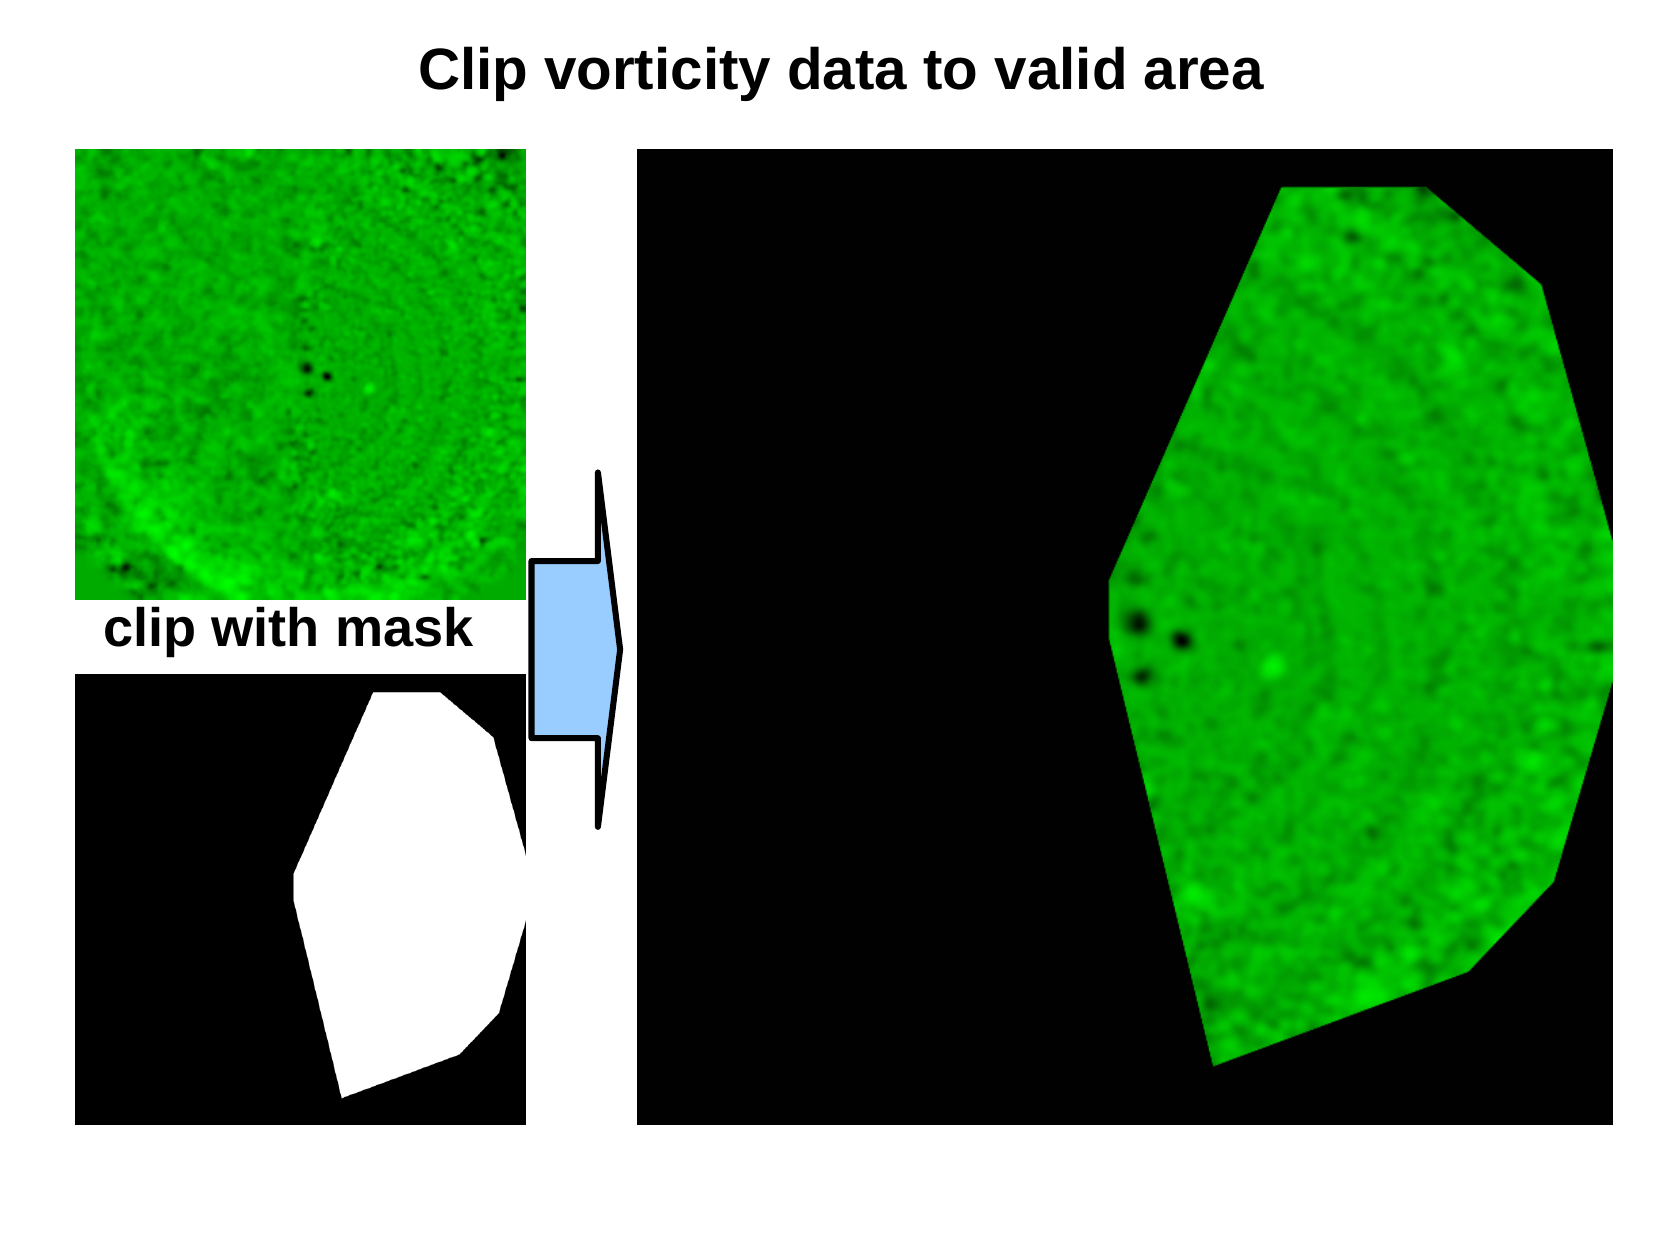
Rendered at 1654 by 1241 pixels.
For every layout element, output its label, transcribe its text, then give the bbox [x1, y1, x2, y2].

picture [637, 149, 1613, 1126]
picture [75, 149, 526, 601]
picture [75, 674, 526, 1126]
text_box clip with mask [88, 590, 531, 680]
text_box [531, 472, 621, 827]
text_box Clip vorticity data to valid area [59, 29, 1625, 148]
